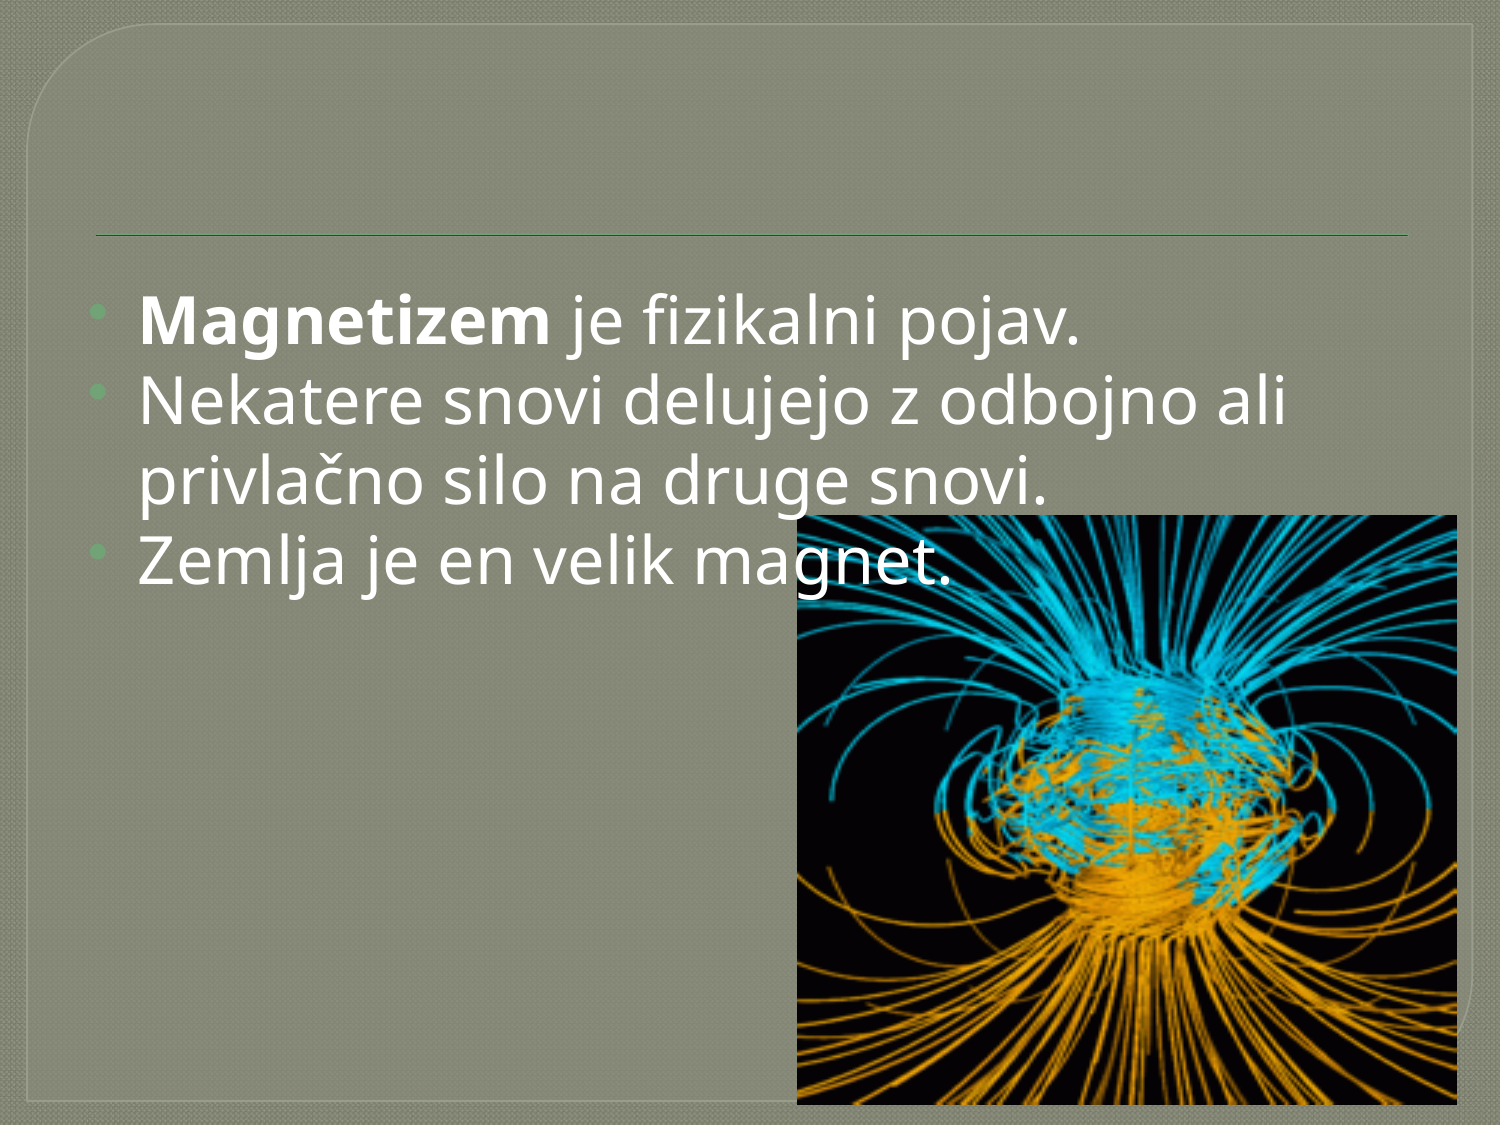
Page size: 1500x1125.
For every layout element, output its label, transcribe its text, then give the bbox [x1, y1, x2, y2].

picture [0, 0, 1500, 1125]
list Magnetizem je fizikalni pojav. Nekatere snovi delujejo z odbojno ali privlačno silo na druge snovi. Zemlja je en velik magnet. [75, 270, 1425, 1013]
